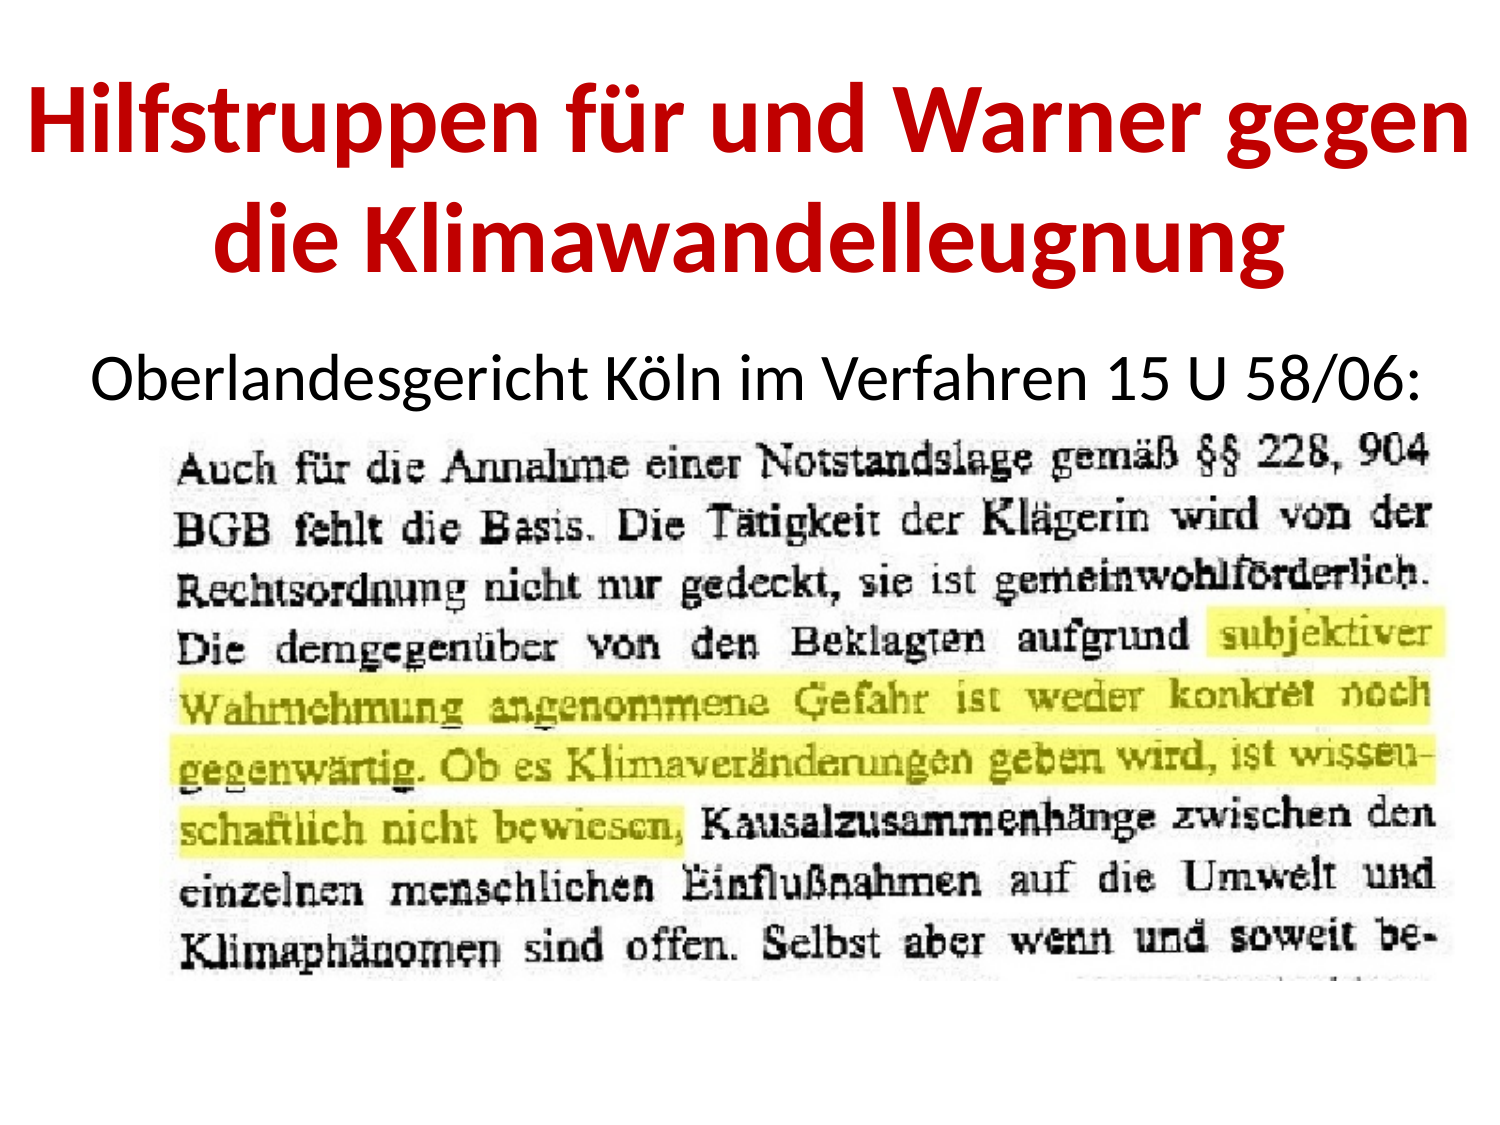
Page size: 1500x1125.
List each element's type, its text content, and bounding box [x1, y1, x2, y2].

title Hilfstruppen für und Warner gegen die Klimawandelleugnung [0, 45, 1500, 268]
picture [159, 432, 1455, 981]
text_box Oberlandesgericht Köln im Verfahren 15 U 58/06: [75, 326, 1500, 1005]
